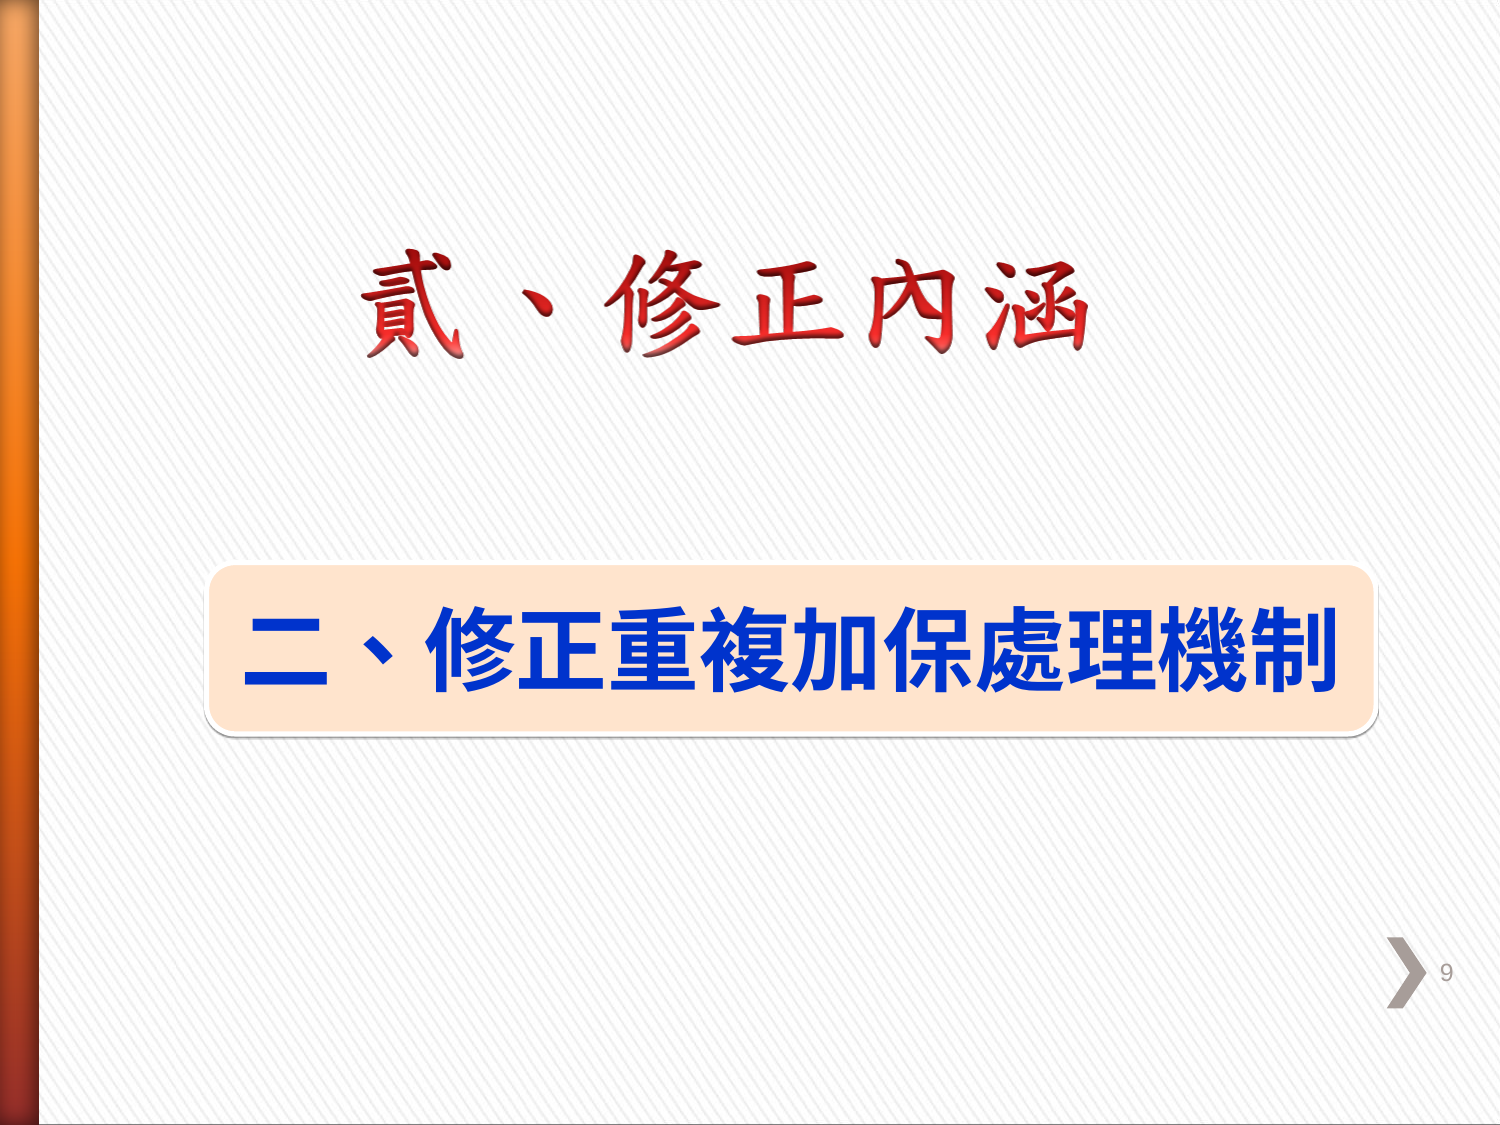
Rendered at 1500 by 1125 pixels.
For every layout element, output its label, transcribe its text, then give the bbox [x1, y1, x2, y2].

picture [0, 0, 1500, 1125]
text_box 二、修正重複加保處理機制 [206, 562, 1377, 734]
text_box <編號> [1425, 941, 1488, 1002]
